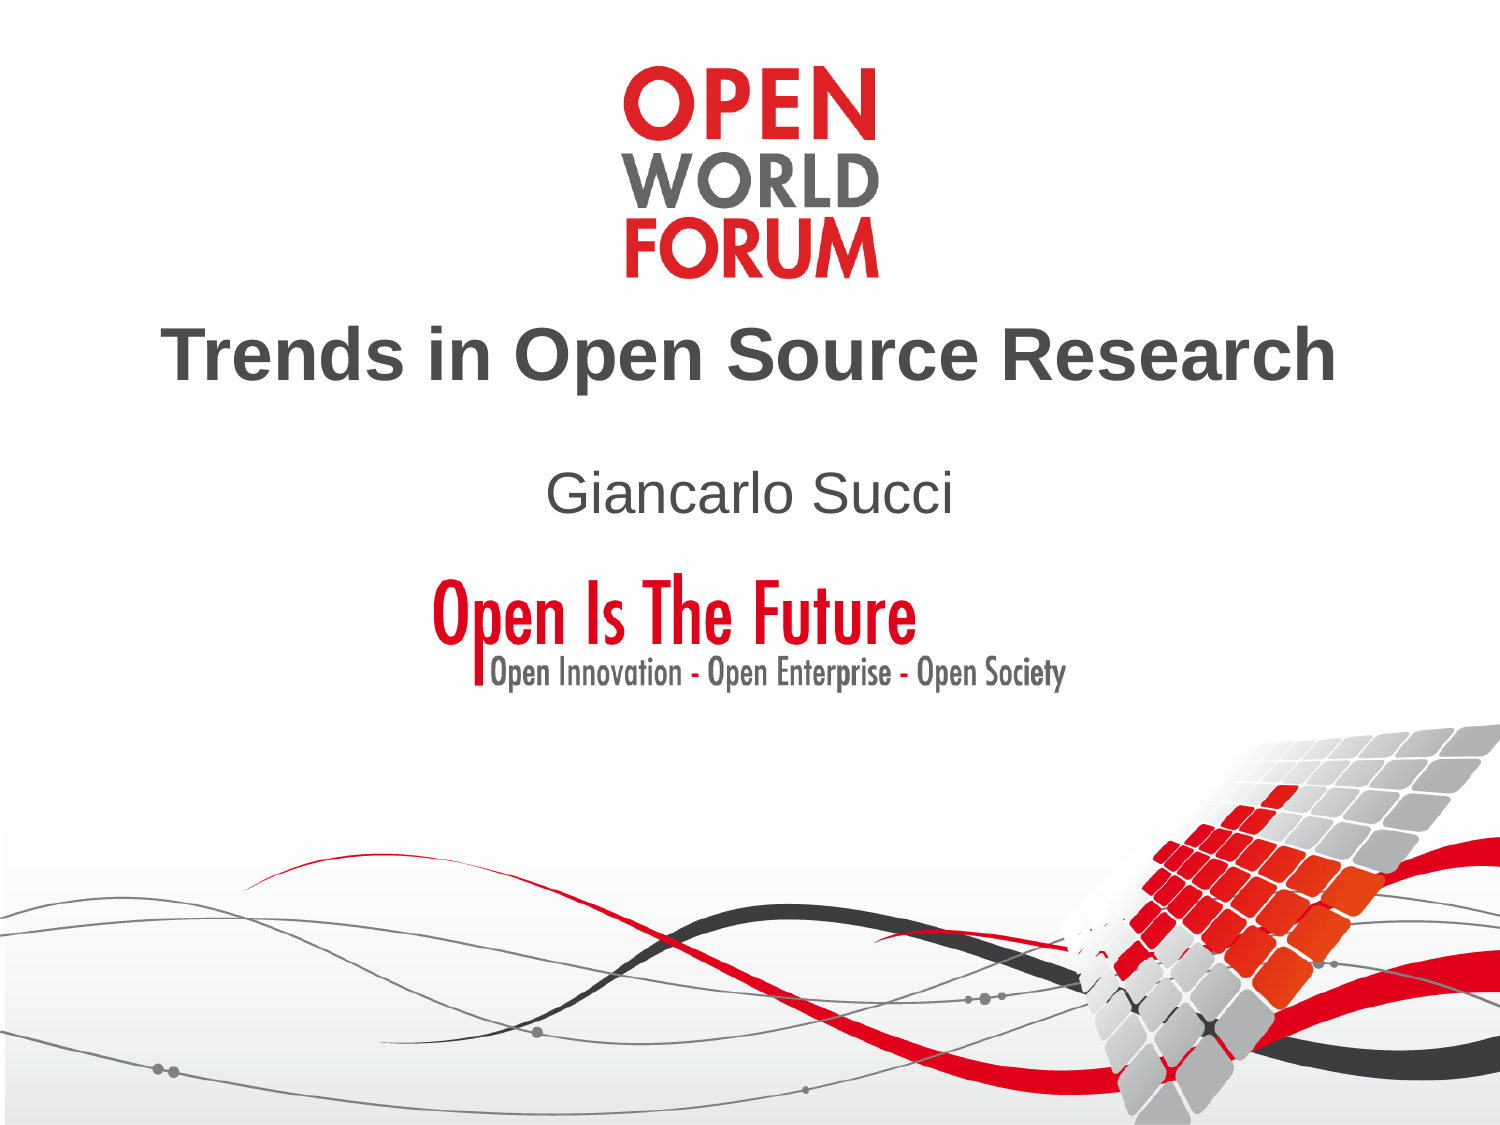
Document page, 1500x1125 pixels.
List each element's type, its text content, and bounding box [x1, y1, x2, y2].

picture [621, 66, 879, 277]
title Trends in Open Source Research Giancarlo Succi [0, 277, 1500, 562]
picture [0, 573, 1500, 1125]
